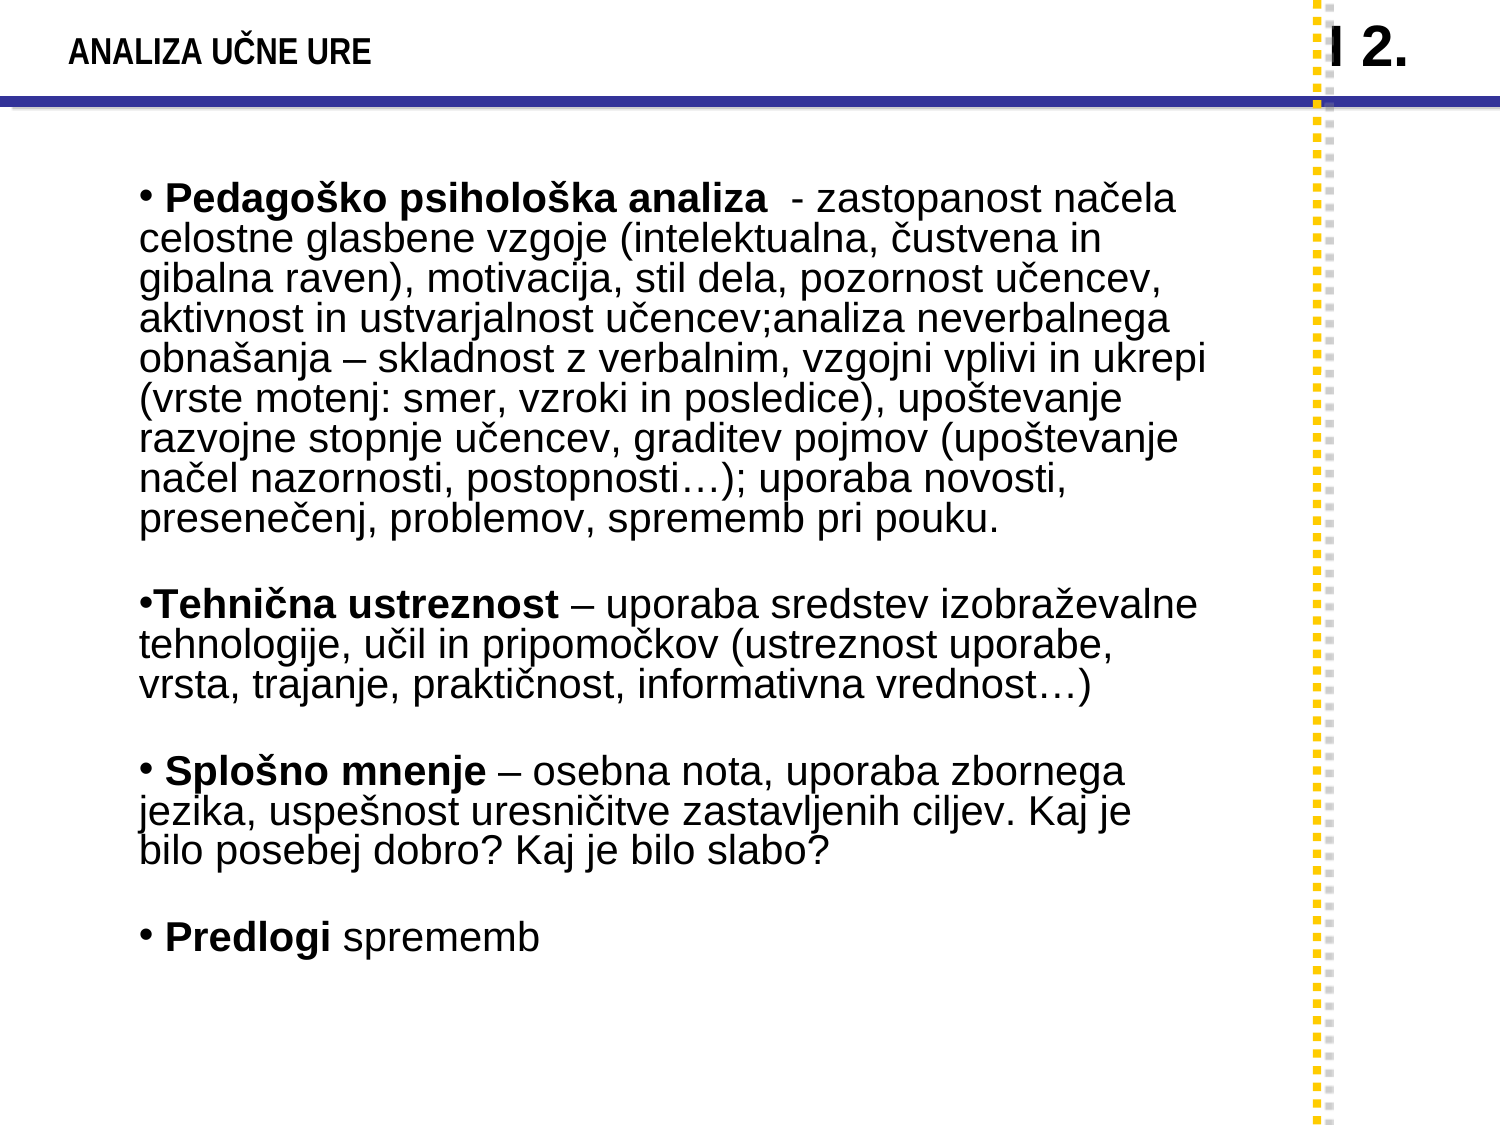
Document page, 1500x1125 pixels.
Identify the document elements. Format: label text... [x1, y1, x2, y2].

text_box I 2. [1313, 0, 1497, 141]
text_box ANALIZA UČNE URE [53, 18, 833, 80]
text_box Pedagoško psihološka analiza - zastopanost načela celostne glasbene vzgoje (intelektualna, čustvena in gibalna raven), motivacija, stil dela, pozornost učencev, aktivnost in ustvarjalnost učencev;analiza neverbalnega obnašanja – skladnost z verbalnim, vzgojni vplivi in ukrepi (vrste motenj: smer, vzroki in posledice), upoštevanje razvojne stopnje učencev, graditev pojmov (upoštevanje načel nazornosti, postopnosti…); uporaba novosti, presenečenj, problemov, sprememb pri pouku. Tehnična ustreznost – uporaba sredstev izobraževalne tehnologije, učil in pripomočkov (ustreznost uporabe, vrsta, trajanje, praktičnost, informativna vrednost…) Splošno mnenje – osebna nota, uporaba zbornega jezika, uspešnost uresničitve zastavljenih ciljev. Kaj je bilo posebej dobro? Kaj je bilo slabo? Predlogi sprememb [123, 172, 1223, 968]
